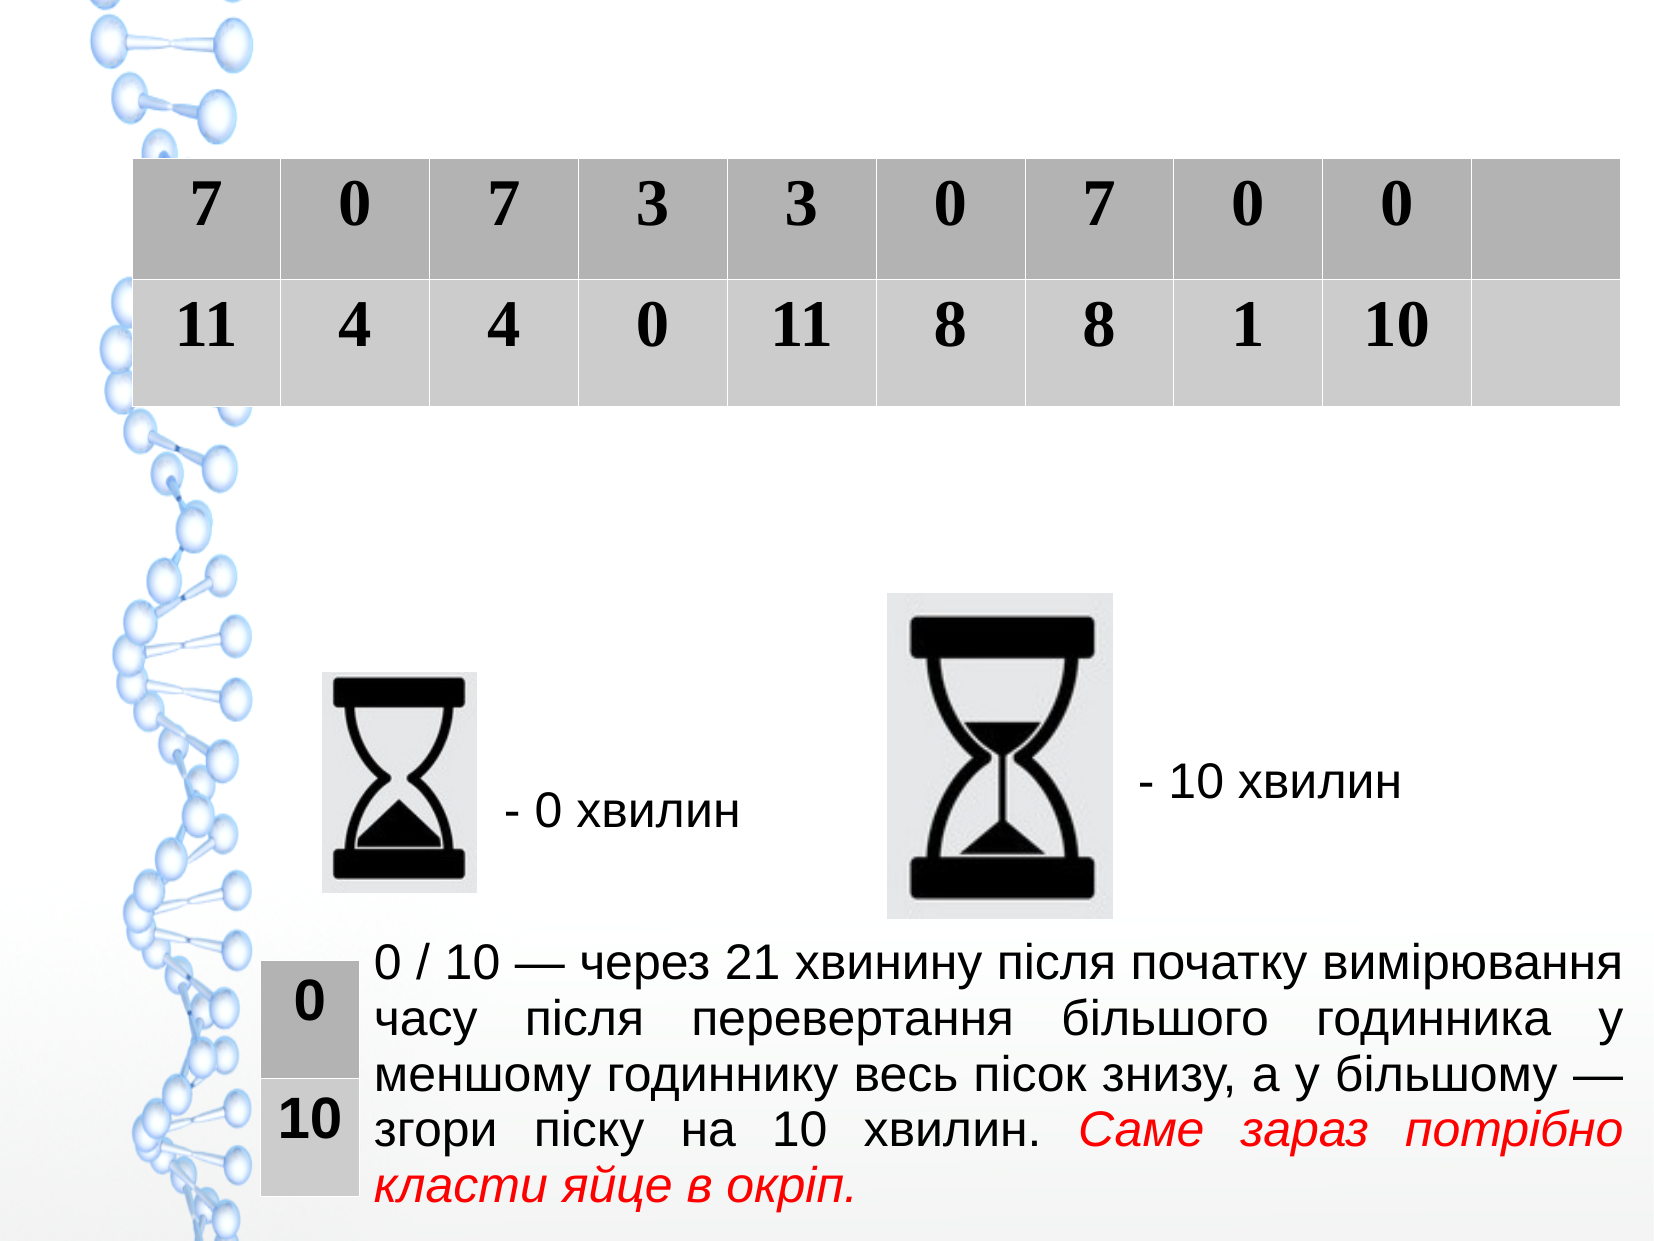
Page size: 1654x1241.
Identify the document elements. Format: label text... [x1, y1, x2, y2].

table_header 7 [1026, 159, 1173, 279]
table_header 0 [1323, 159, 1471, 279]
text_box - 10 хвилин [1123, 745, 1431, 873]
table_header 3 [579, 159, 727, 279]
table_cell 10 [261, 1079, 359, 1196]
table_cell 4 [430, 280, 578, 406]
table_cell [1472, 280, 1620, 406]
table_header 3 [728, 159, 876, 279]
table_header 0 [877, 159, 1025, 279]
table_cell 11 [728, 280, 876, 406]
table_cell 10 [1323, 280, 1471, 406]
table_cell 8 [1026, 280, 1173, 406]
picture [0, 0, 1654, 1241]
table_cell 0 [579, 280, 727, 406]
table_cell 1 [1174, 280, 1322, 406]
table_header 0 [1174, 159, 1322, 279]
text_box - 0 хвилин [489, 775, 756, 846]
text_box 0 / 10 — через 21 хвинину після початку вимірювання часу після перевертання більшого годинника у меншому годиннику весь пісок знизу, а у більшому — згори піску на 10 хвилин. Саме зараз потрібно класти яйце в окріп. [359, 926, 1639, 1241]
table_cell 4 [281, 280, 429, 406]
table_header 7 [430, 159, 578, 279]
table_header 0 [261, 961, 359, 1078]
table_cell 8 [877, 280, 1025, 406]
table_header 0 [281, 159, 429, 279]
table_header 7 [133, 159, 280, 279]
table_header [1472, 159, 1620, 279]
table_cell 11 [133, 280, 280, 406]
